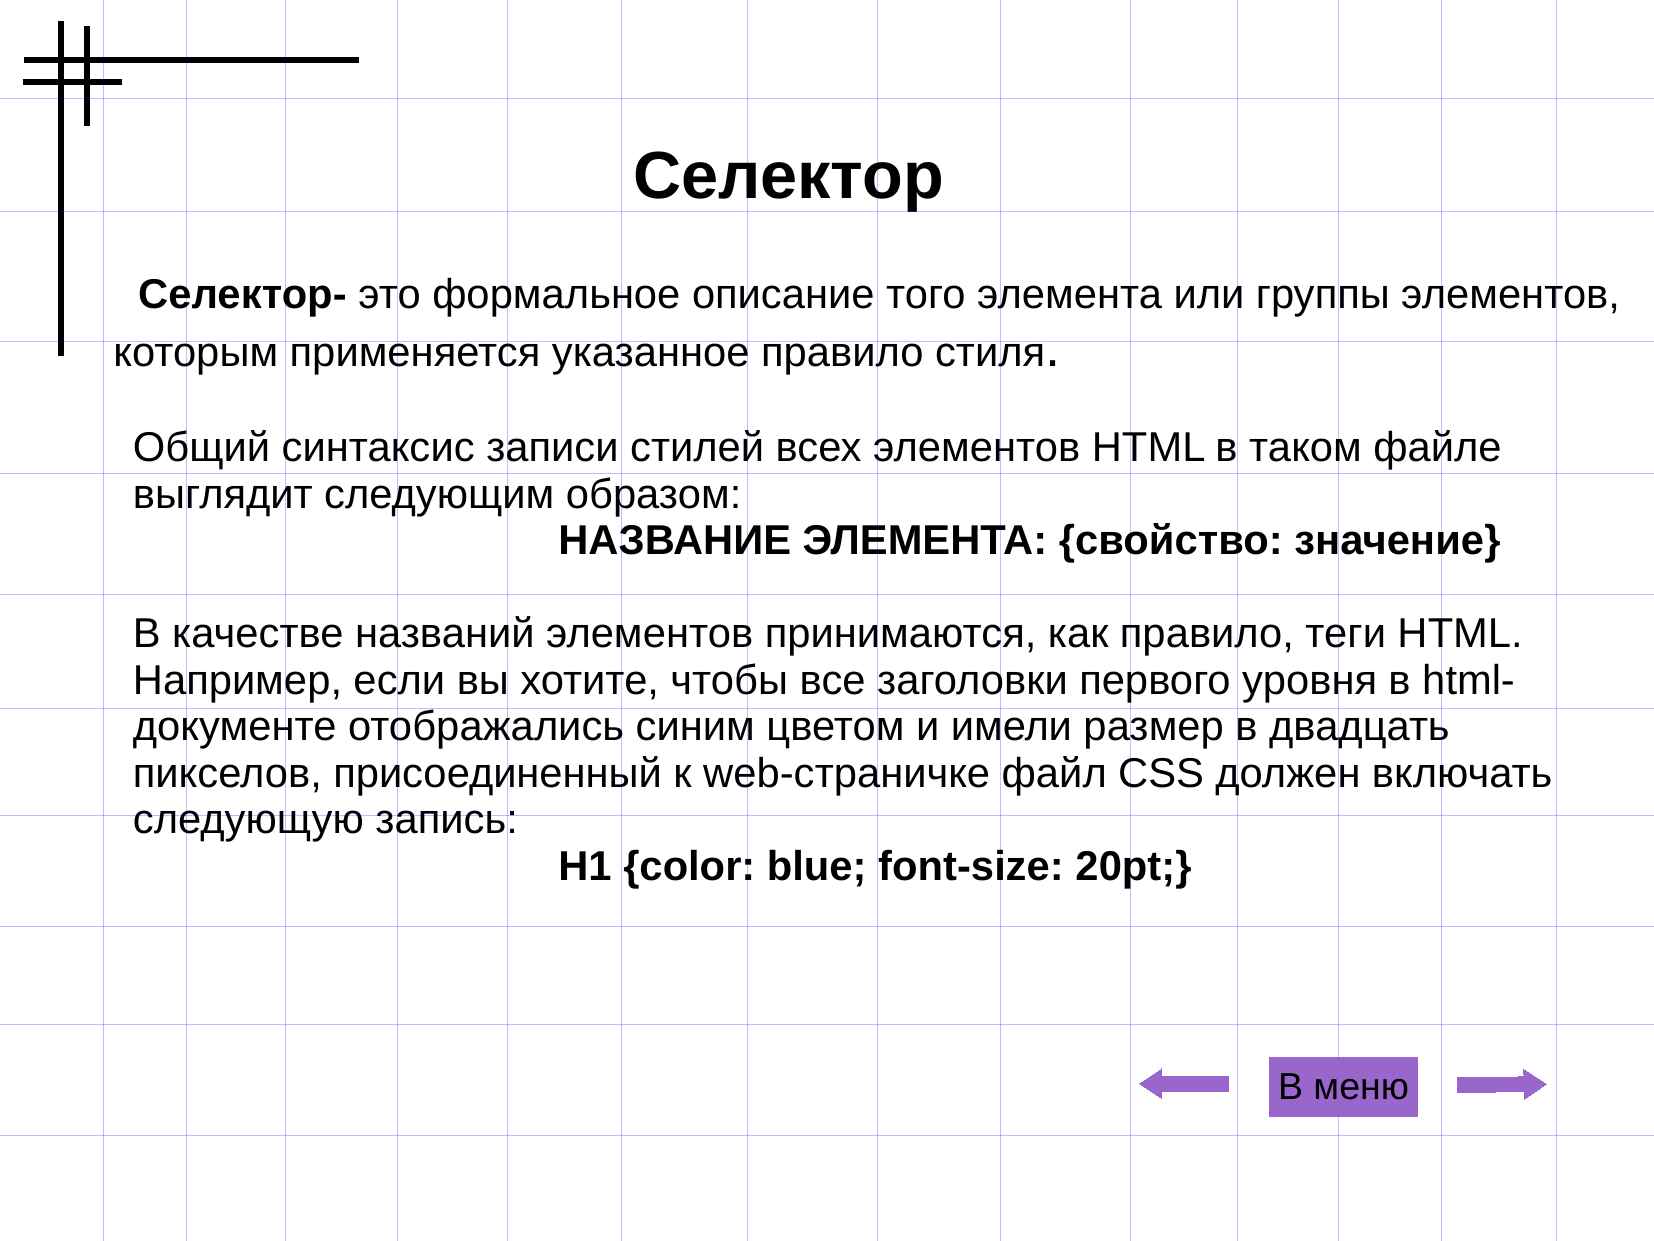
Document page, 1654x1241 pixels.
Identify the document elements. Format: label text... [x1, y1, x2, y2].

text_box Общий синтаксис записи стилей всех элементов HTML в таком файле выглядит следующим образом: НАЗВАНИЕ ЭЛЕМЕНТА: {свойство: значение} В качестве названий элементов принимаются, как правило, теги HTML. Например, если вы хотите, чтобы все заголовки первого уровня в html-документе отображались синим цветом и имели размер в двадцать пикселов, присоединенный к web-страничке файл CSS должен включать следующую запись: H1 {color: blue; font-size: 20pt;} [118, 416, 1595, 975]
text_box Селектор- это формальное описание того элемента или группы элементов, которым применяется указанное правило стиля. [38, 269, 1654, 439]
text_box Селектор [521, 138, 1123, 214]
text_box [1139, 1068, 1229, 1099]
text_box [1457, 1069, 1547, 1100]
text_box В меню [1269, 1057, 1418, 1117]
